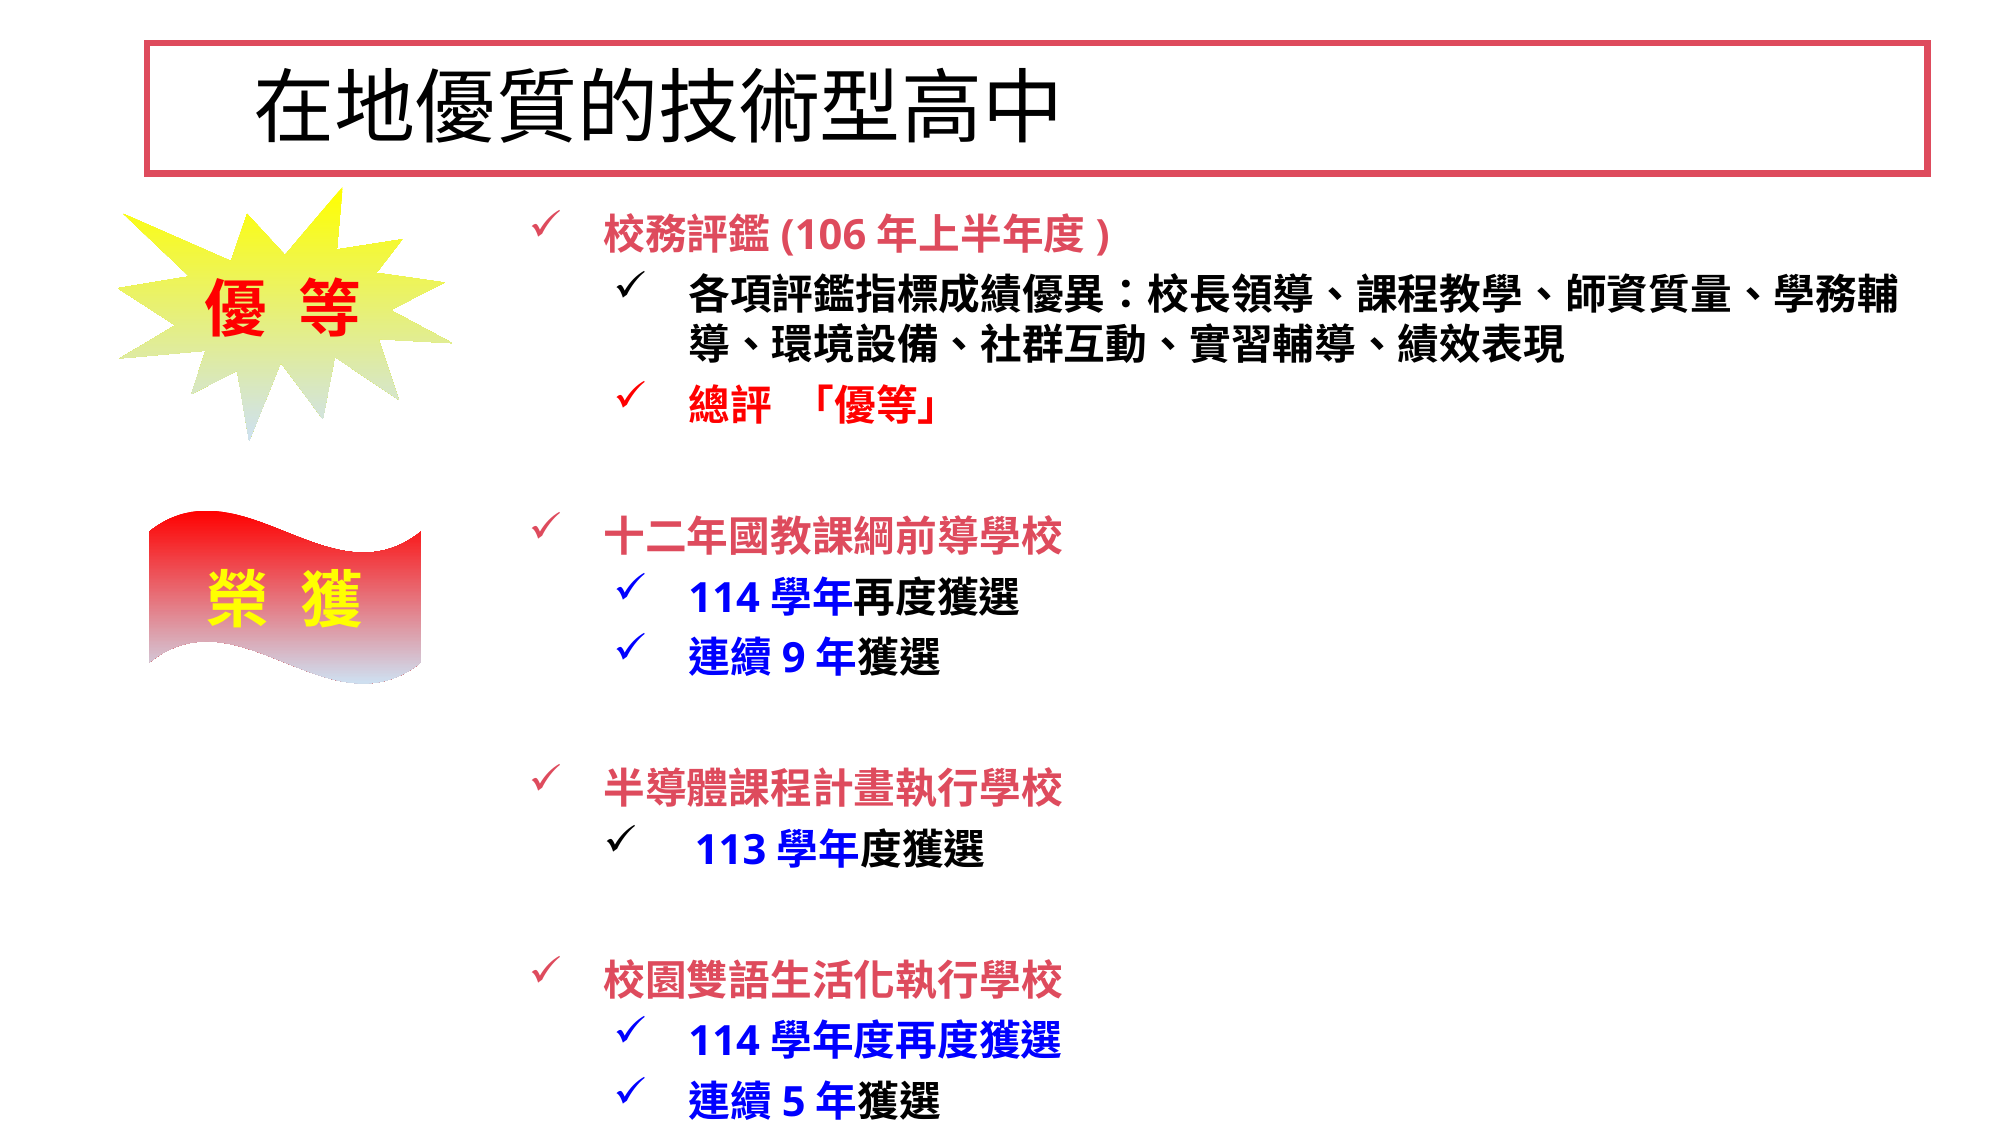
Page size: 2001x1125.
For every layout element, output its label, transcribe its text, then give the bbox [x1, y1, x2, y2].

title 在地優質的技術型高中 [238, 59, 1387, 163]
list 校務評鑑(106年上半年度) 各項評鑑指標成績優異：校長領導、課程教學、師資質量、學務輔導、環境設備、社群互動、實習輔導、績效表現 總評 「優等」 十二年國教課綱前導學校 114學年再度獲選 連續9年獲選 半導體課程計畫執行學校 113學年度獲選 校園雙語生活化執行學校 114學年度再度獲選 連續5年獲選 [513, 200, 1928, 1109]
text_box 優 等 [117, 187, 453, 441]
text_box 榮 獲 [149, 510, 421, 684]
